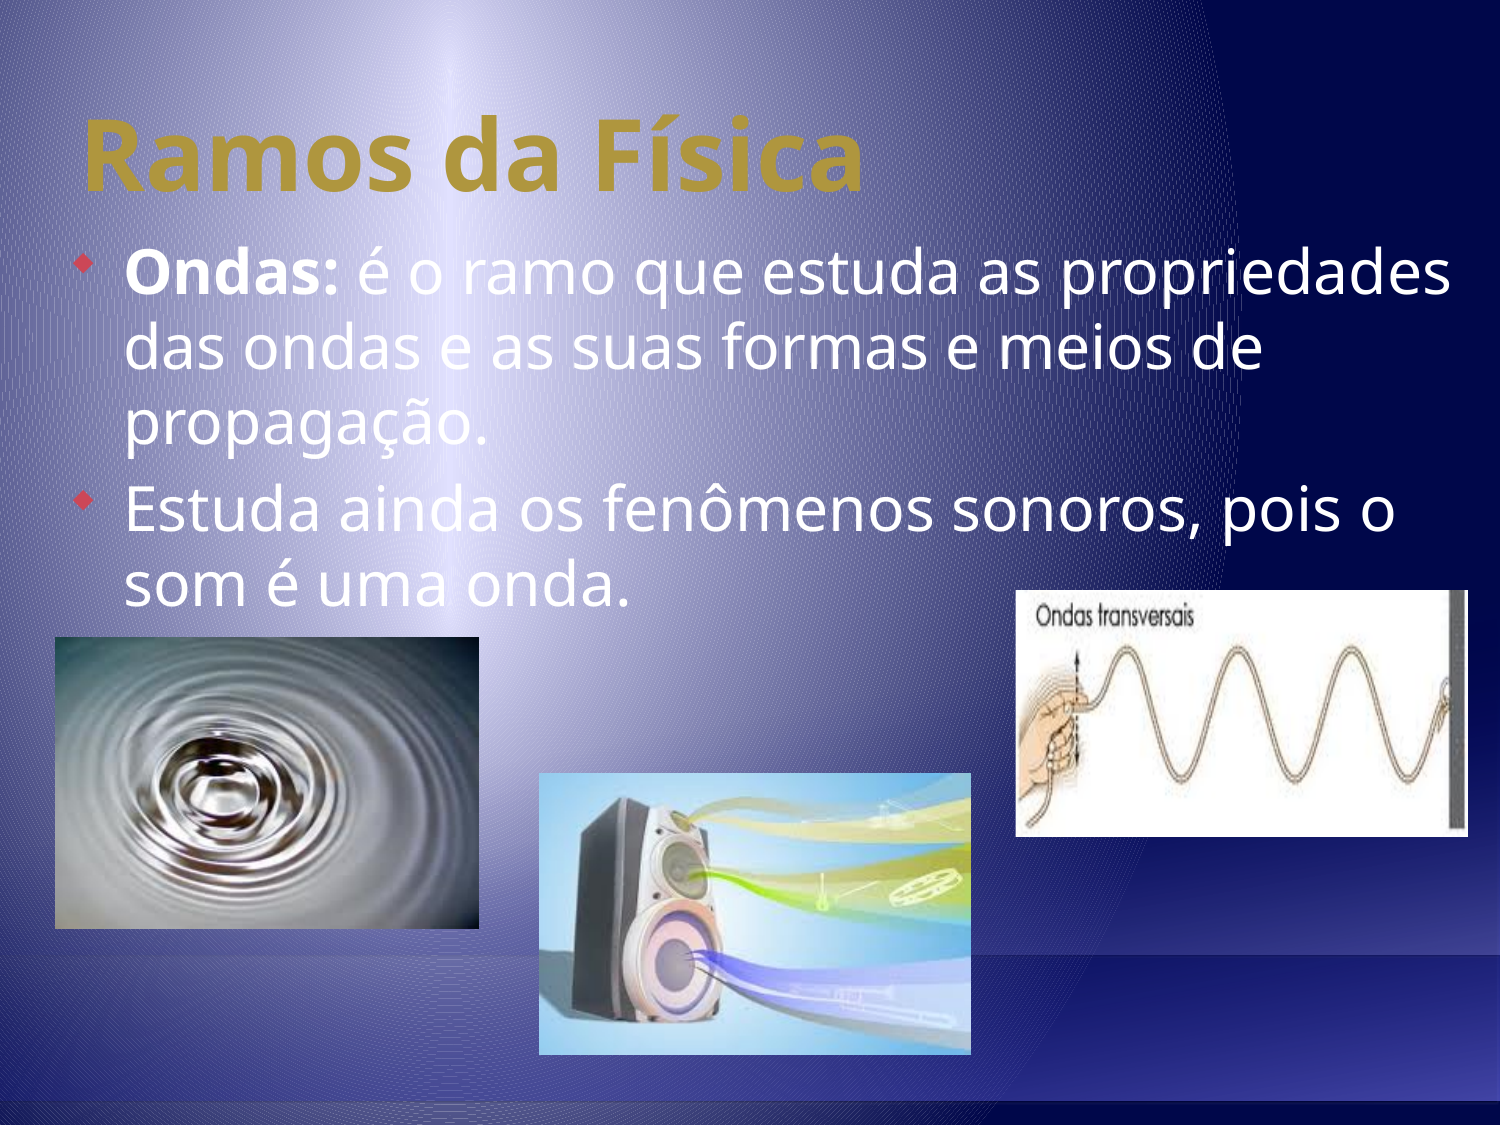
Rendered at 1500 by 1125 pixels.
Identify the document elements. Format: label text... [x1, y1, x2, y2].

title Ramos da Física [79, 87, 1430, 213]
picture [55, 637, 479, 929]
list Ondas: é o ramo que estuda as propriedades das ondas e as suas formas e meios de propagação. Estuda ainda os fenômenos sonoros, pois o som é uma onda. [55, 224, 1477, 709]
picture [539, 773, 971, 1055]
picture [1015, 590, 1468, 837]
